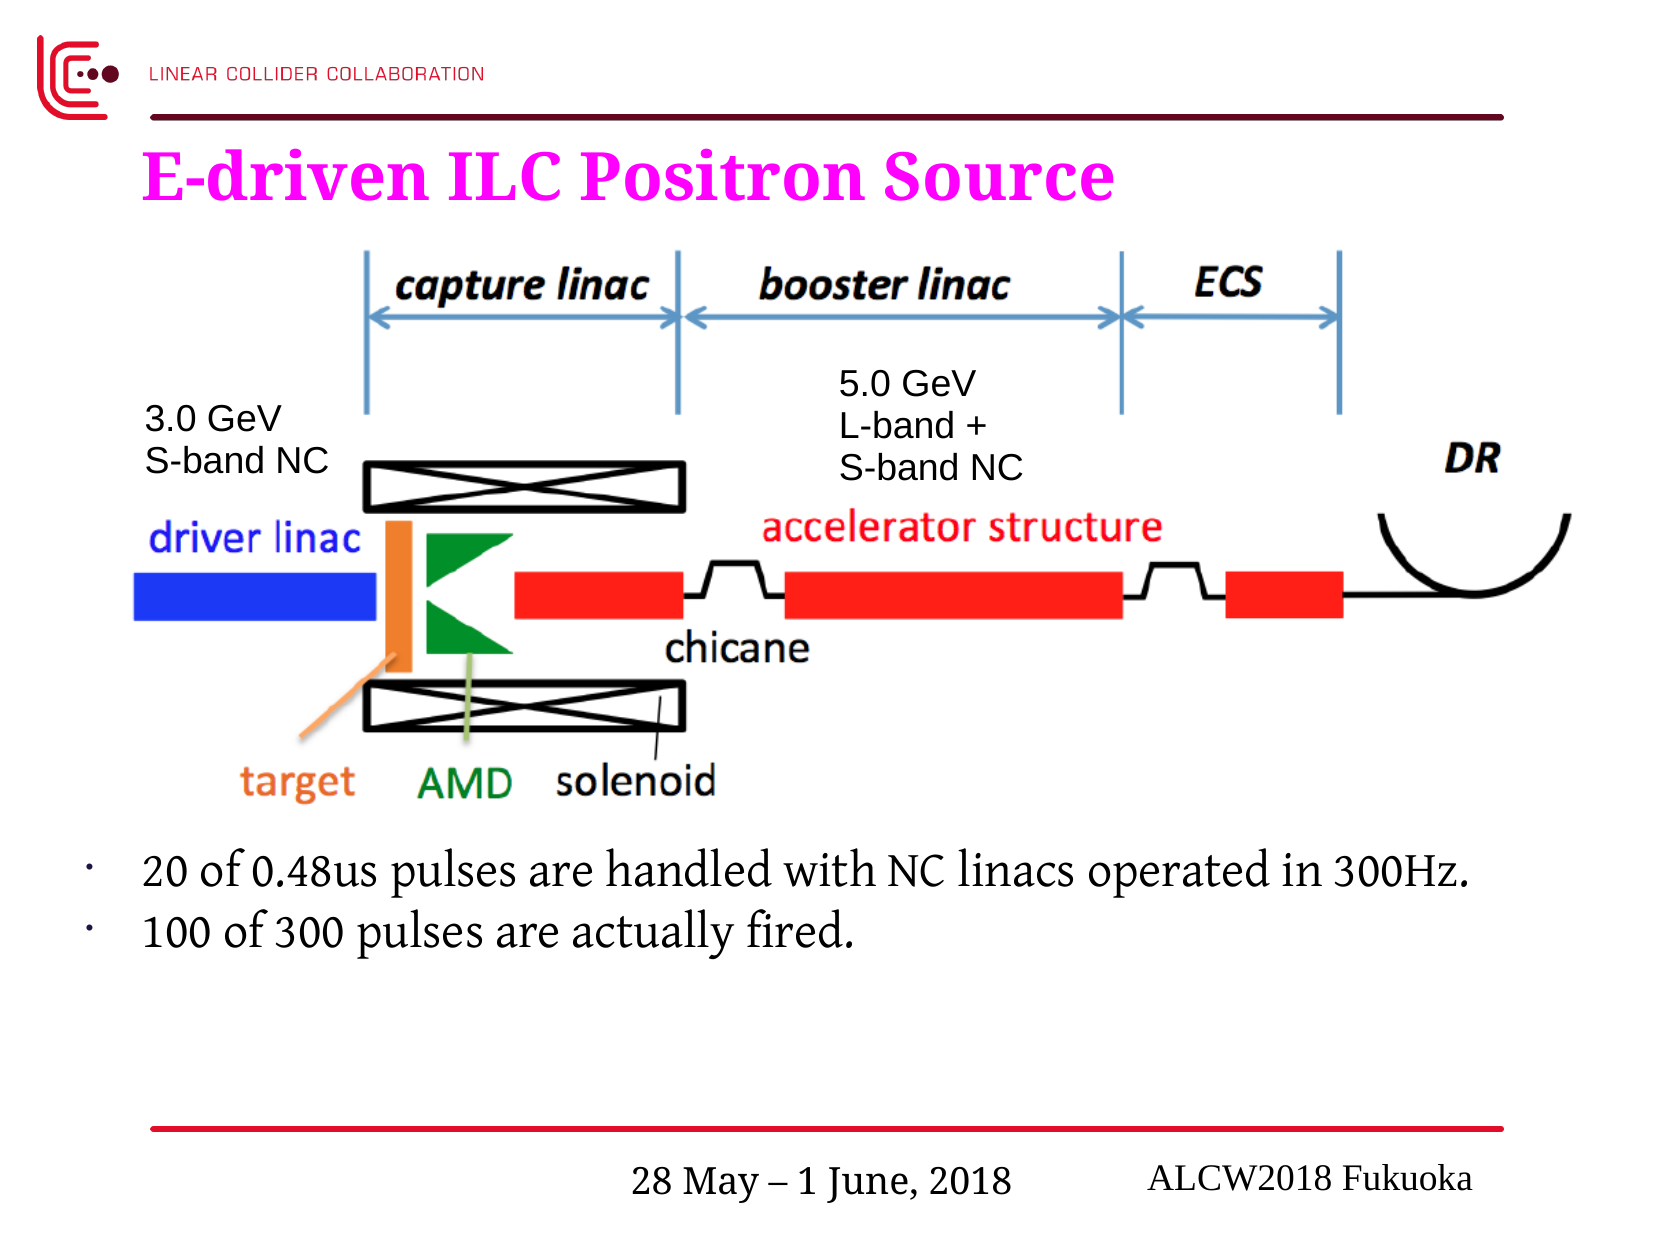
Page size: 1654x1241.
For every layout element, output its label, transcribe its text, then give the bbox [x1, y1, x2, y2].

picture [37, 35, 483, 120]
list 20 of 0.48us pulses are handled with NC linacs operated in 300Hz. 100 of 300 pulses are actually fired. [70, 835, 1595, 1241]
picture [100, 213, 1595, 835]
title E-driven ILC Positron Source [141, 70, 1630, 278]
text_box 5.0 GeV L-band + S-band NC [824, 355, 1040, 497]
text_box 3.0 GeV S-band NC [129, 389, 346, 489]
